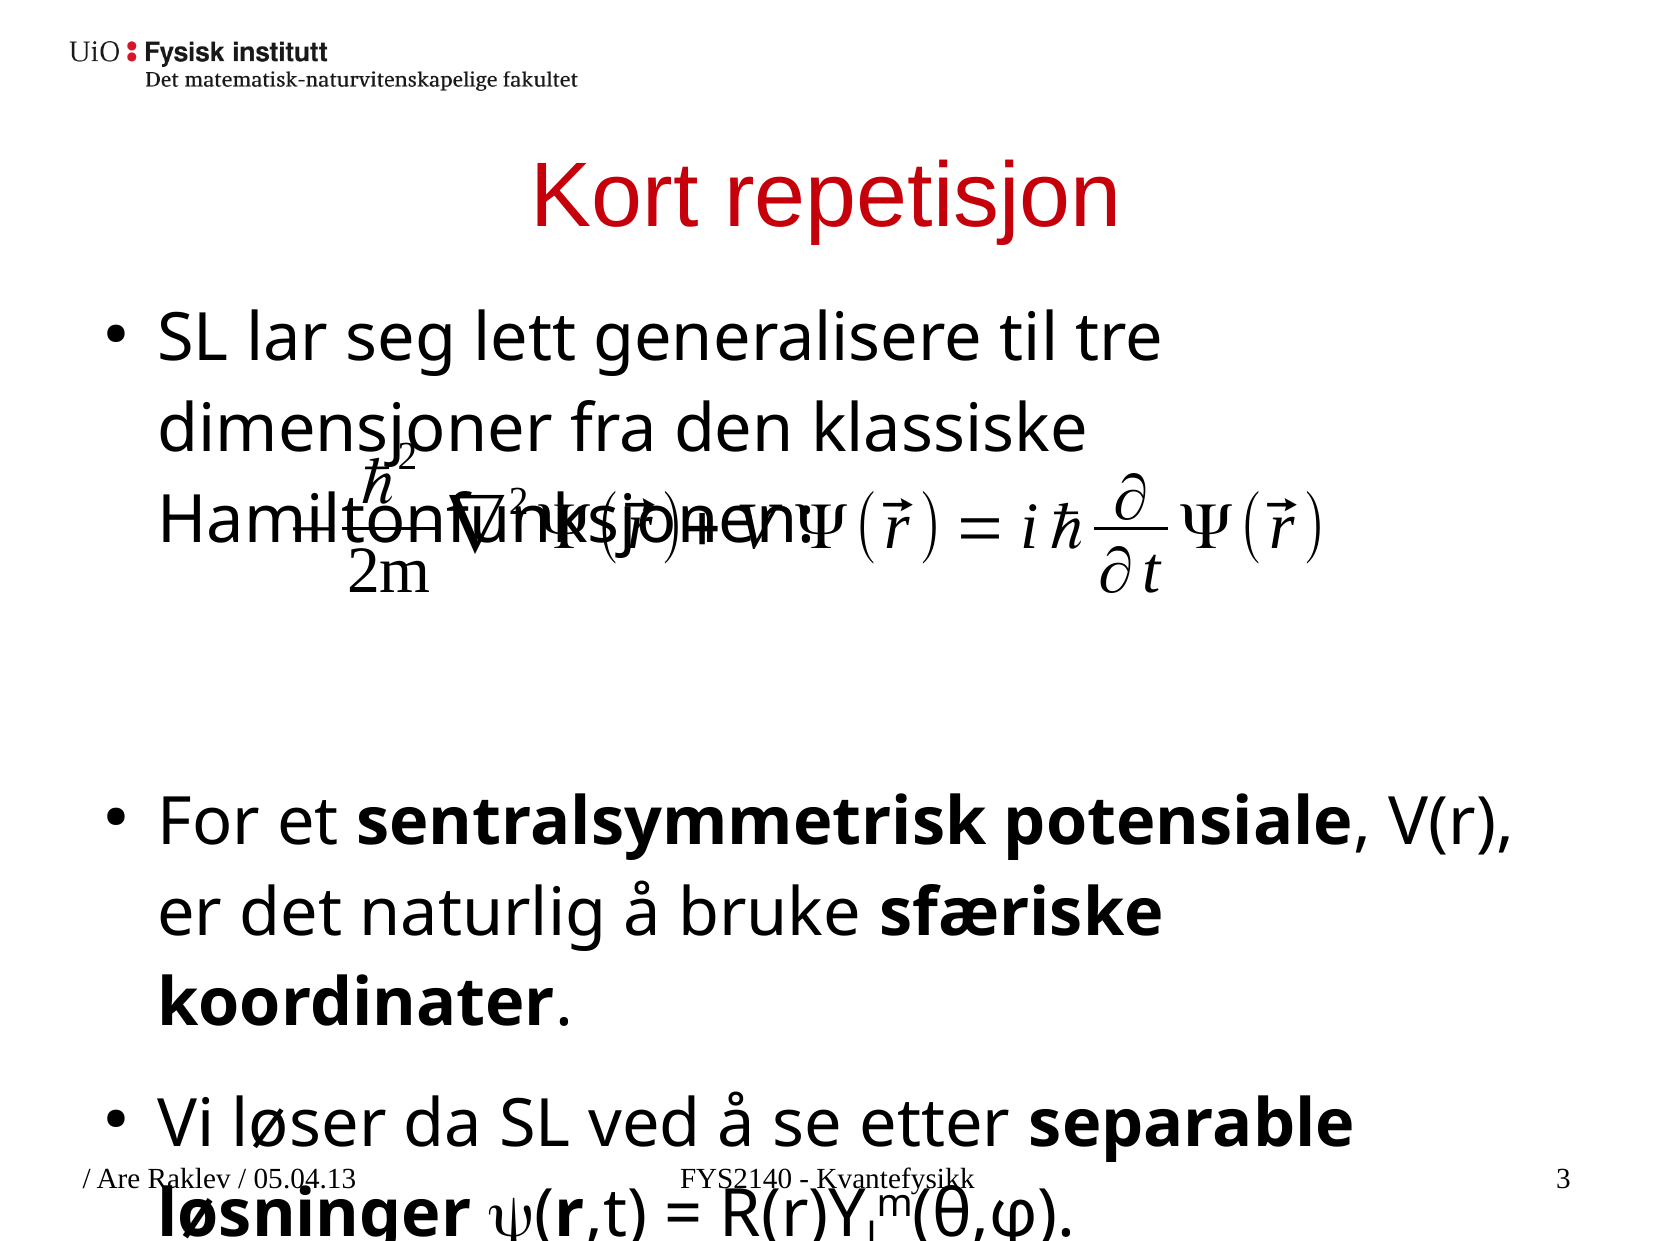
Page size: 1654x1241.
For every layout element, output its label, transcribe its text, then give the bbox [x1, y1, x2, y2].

chart [281, 434, 1332, 608]
title Kort repetisjon [82, 90, 1571, 298]
list SL lar seg lett generalisere til tre dimensjoner fra den klassiske Hamiltonfunksjonen: For et sentralsymmetrisk potensiale, V(r), er det naturlig å bruke sfæriske koordinater. Vi løser da SL ved å se etter separable løsninger ψ(r,t) = R(r)Ylm(θ,φ). Resultatet er sfæriske harmoniske Ylm(θ,φ) og en radialligning for u(r) ≡ rR(r). [86, 289, 1538, 1201]
picture [68, 37, 581, 93]
